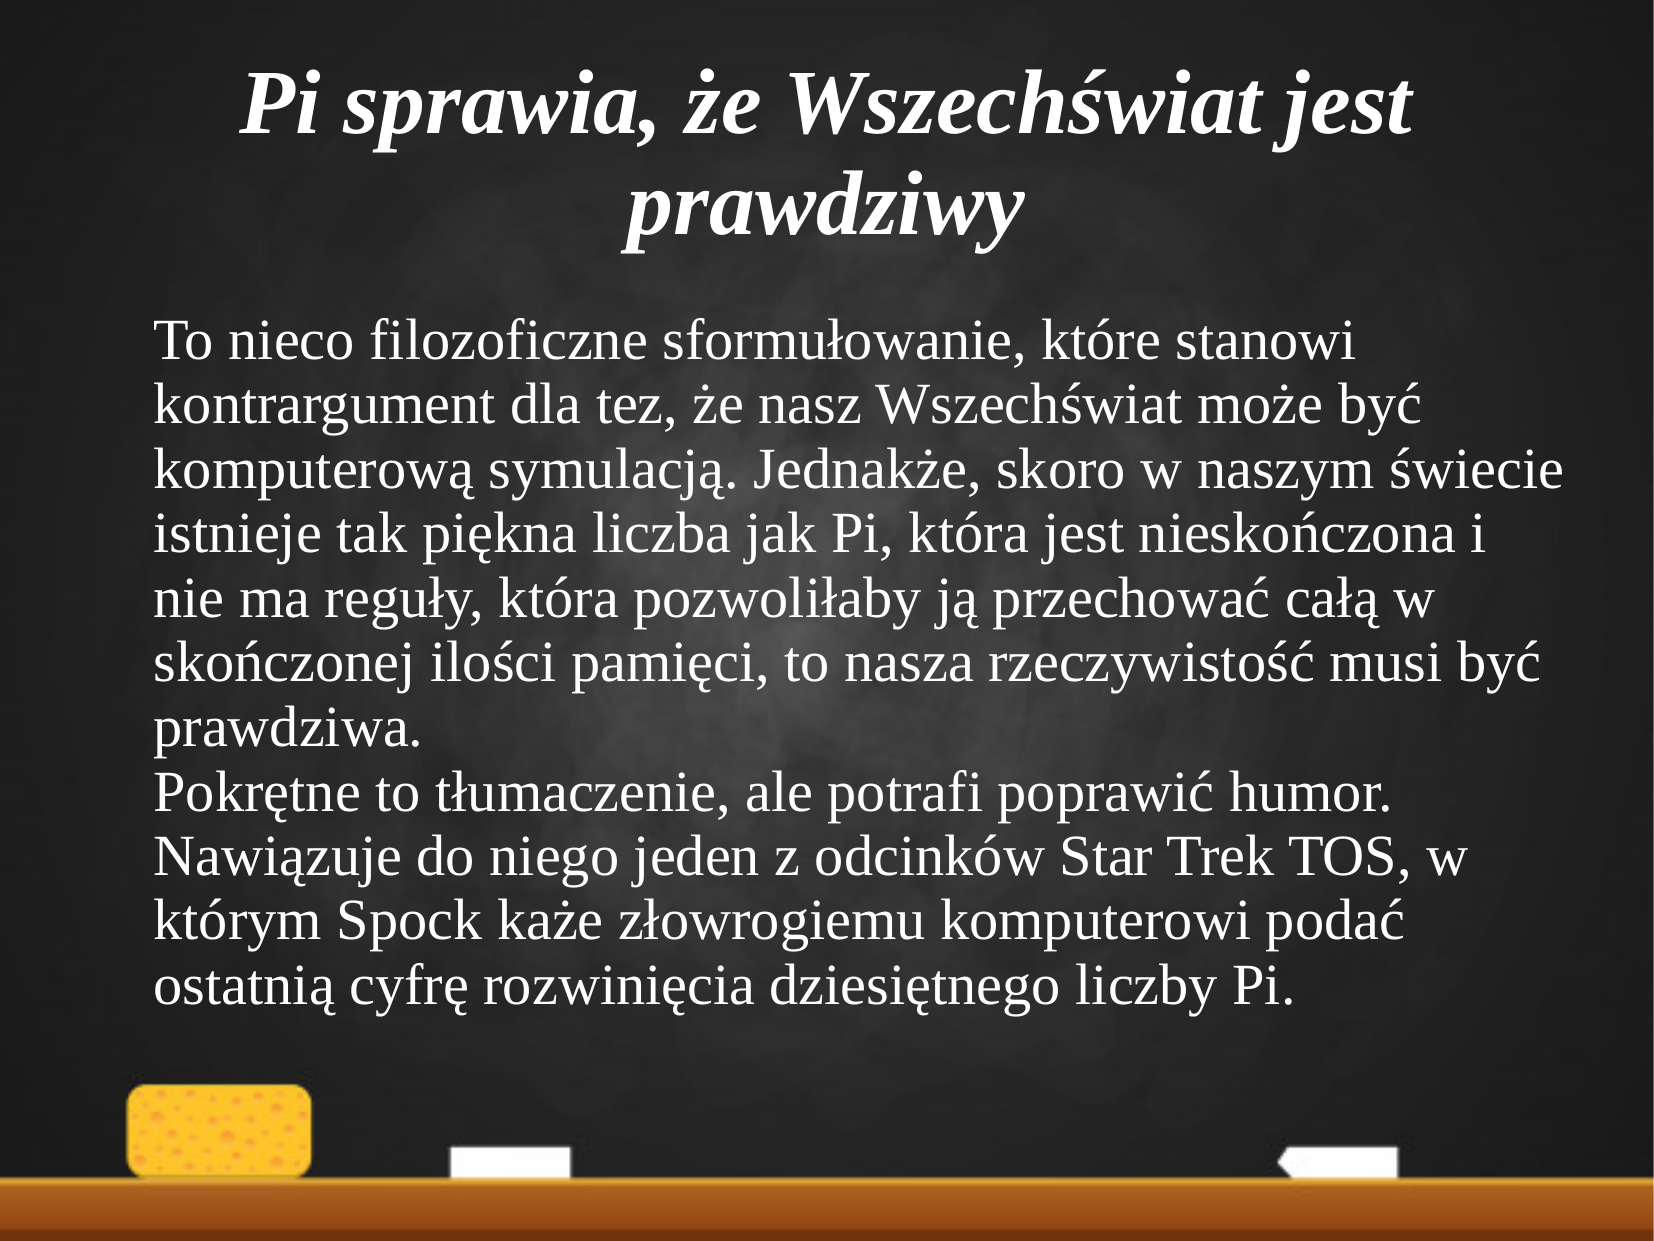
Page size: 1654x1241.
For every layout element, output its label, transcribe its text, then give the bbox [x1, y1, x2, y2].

picture [0, 0, 1654, 1241]
title Pi sprawia, że Wszechświat jest prawdziwy [82, 49, 1571, 257]
list To nieco filozoficzne sformułowanie, które stanowi kontrargument dla tez, że nasz Wszechświat może być komputerową symulacją. Jednakże, skoro w naszym świecie istnieje tak piękna liczba jak Pi, która jest nieskończona i nie ma reguły, która pozwoliłaby ją przechować całą w skończonej ilości pamięci, to nasza rzeczywistość musi być prawdziwa. Pokrętne to tłumaczenie, ale potrafi poprawić humor. Nawiązuje do niego jeden z odcinków Star Trek TOS, w którym Spock każe złowrogiemu komputerowi podać ostatnią cyfrę rozwinięcia dziesiętnego liczby Pi. [82, 307, 1571, 1126]
